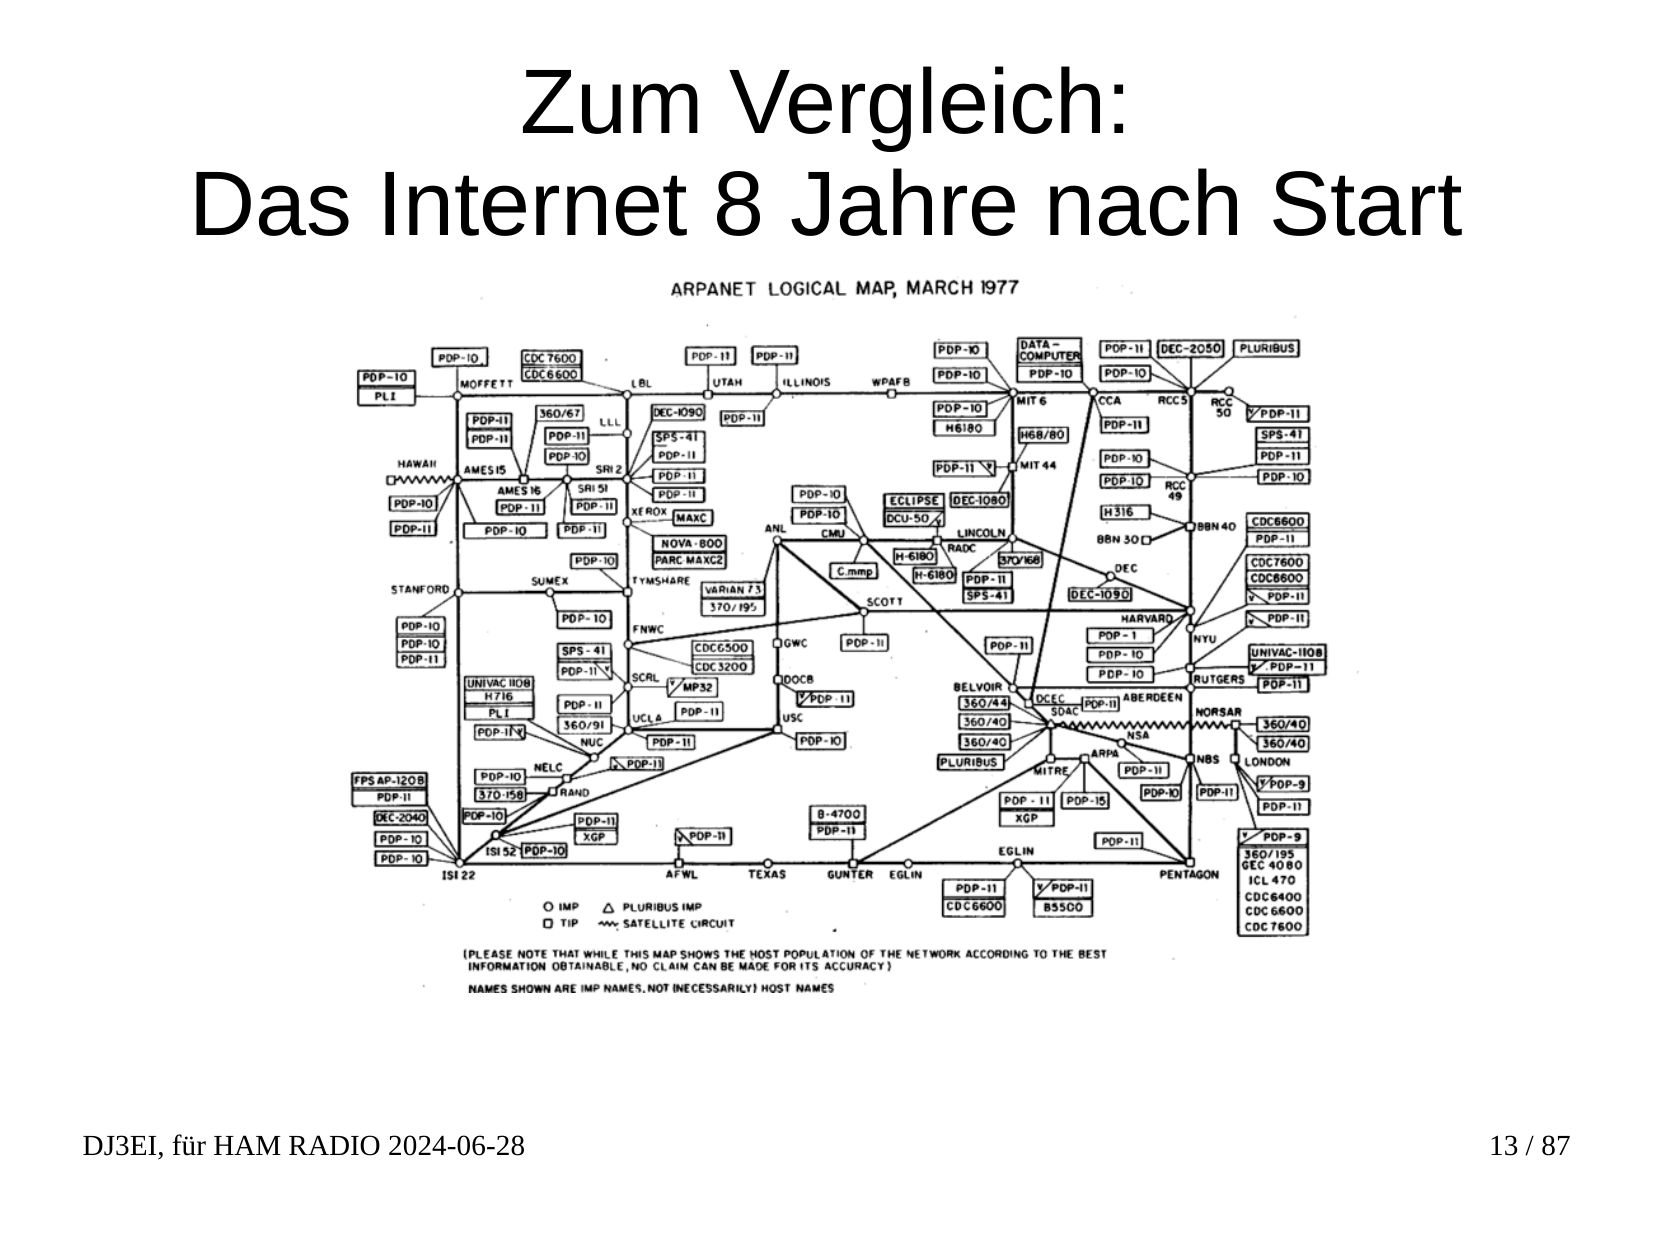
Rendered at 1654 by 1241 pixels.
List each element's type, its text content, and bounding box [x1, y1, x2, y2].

title Zum Vergleich: Das Internet 8 Jahre nach Start [82, 49, 1571, 257]
picture [342, 264, 1359, 993]
